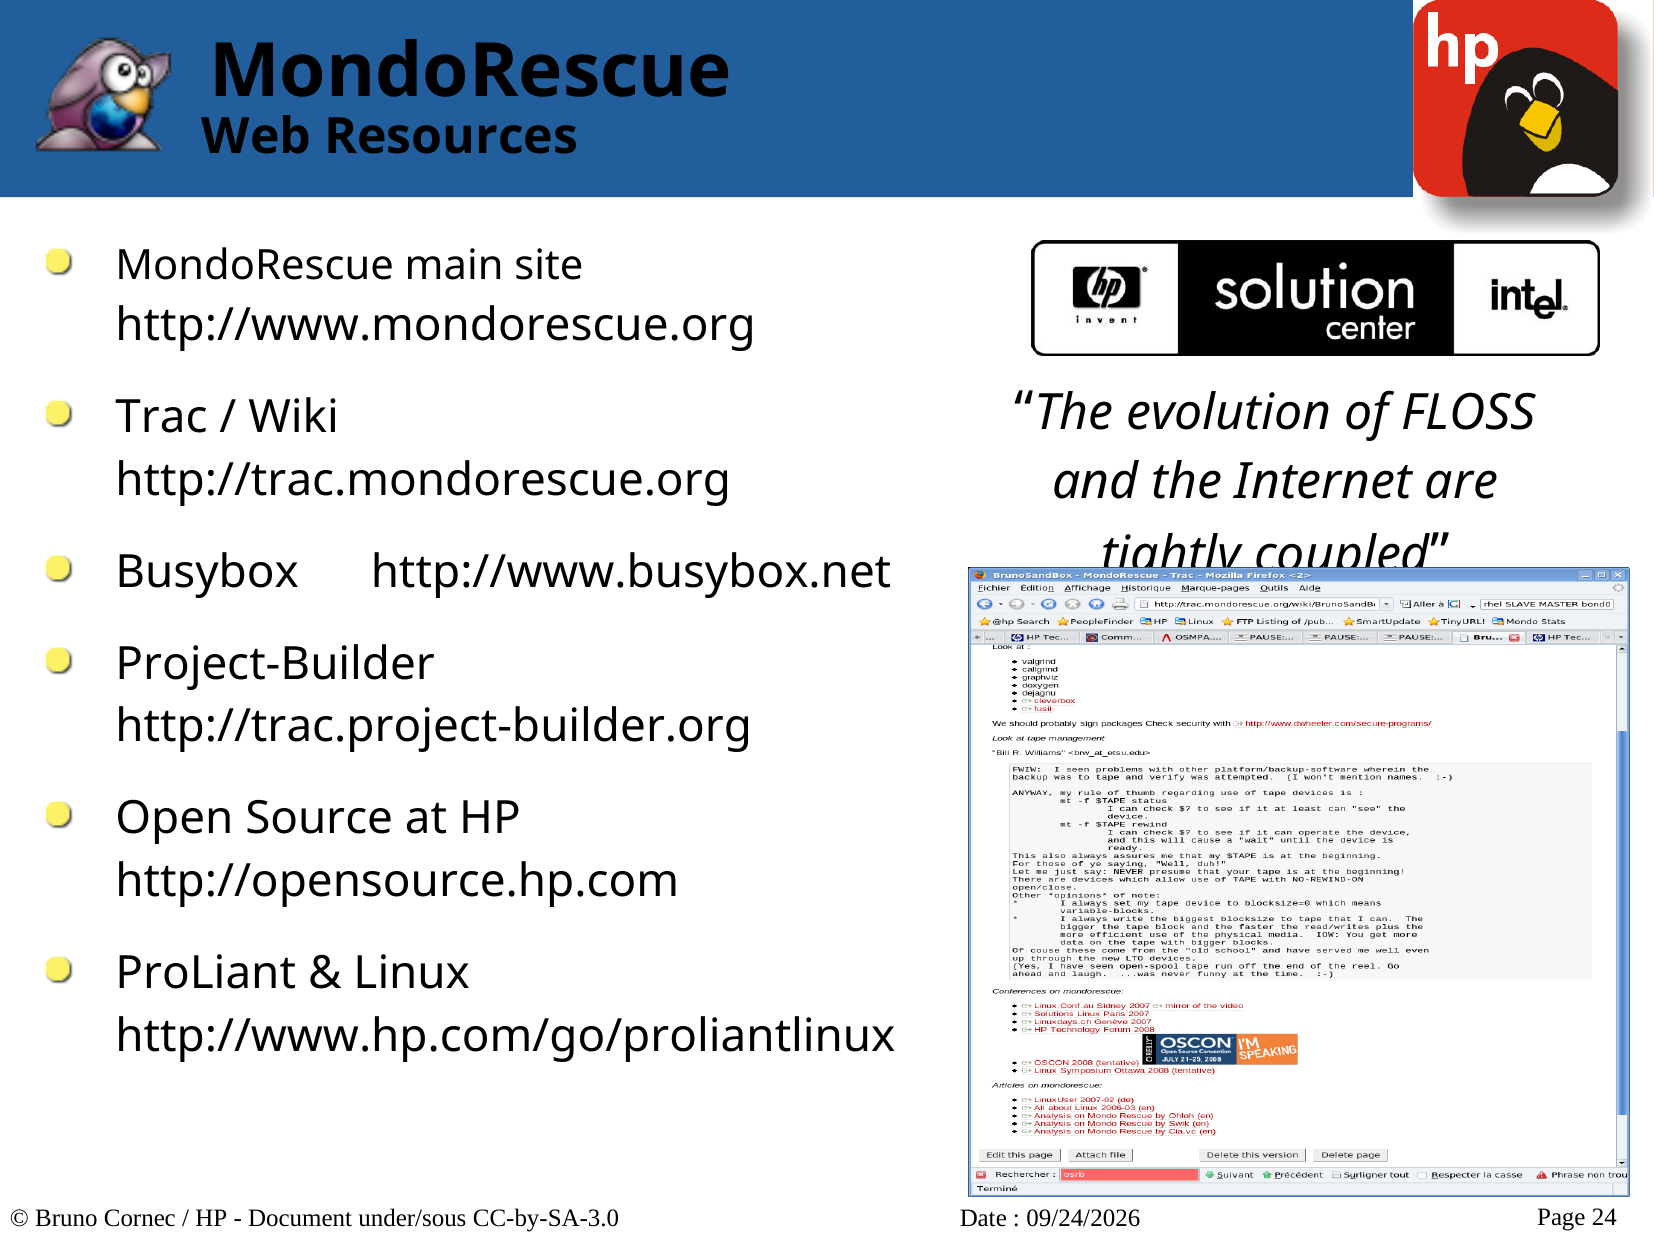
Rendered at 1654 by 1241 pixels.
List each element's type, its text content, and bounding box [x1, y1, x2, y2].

text_box “The evolution of FLOSS and the Internet are tightly coupled” [1014, 371, 1643, 574]
picture [1413, 0, 1654, 235]
title Web Resources [201, 32, 1191, 241]
picture [0, 0, 211, 199]
picture [968, 567, 1630, 1197]
list MondoRescue main site http://www.mondorescue.org Trac / Wiki http://trac.mondorescue.org Busybox http://www.busybox.net Project-Builderhttp://trac.project-builder.org Open Source at HPhttp://opensource.hp.com ProLiant & Linux http://www.hp.com/go/proliantlinux [32, 234, 934, 1195]
picture [1031, 240, 1600, 356]
